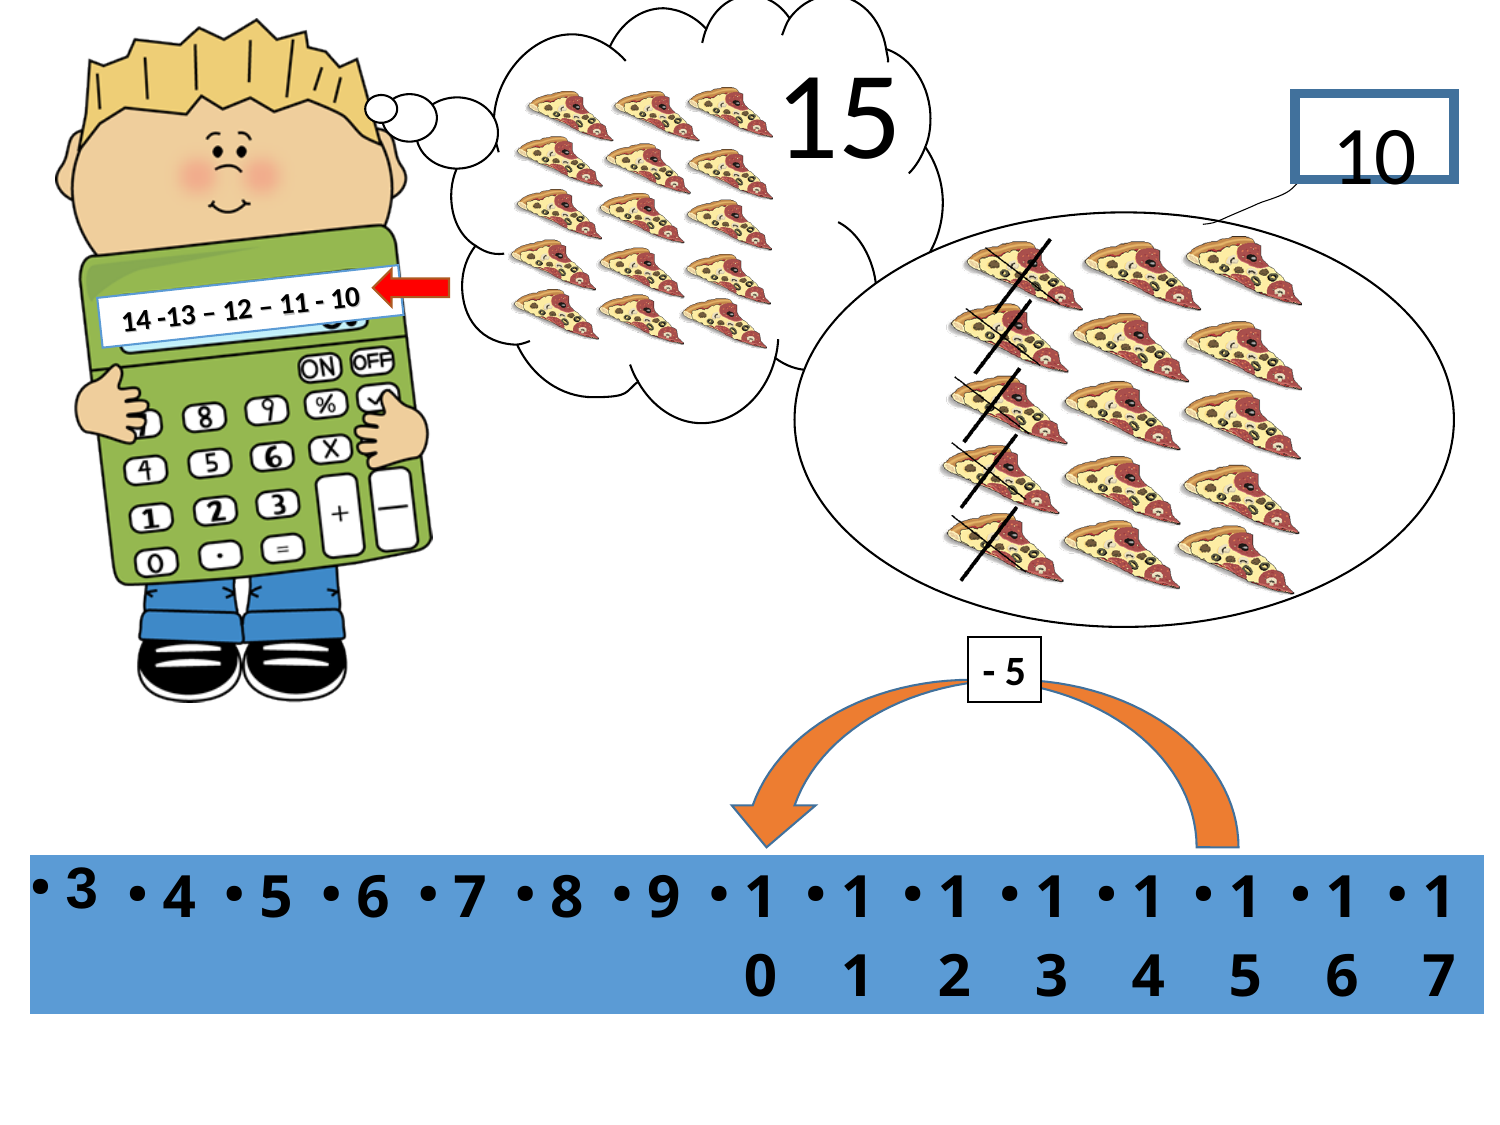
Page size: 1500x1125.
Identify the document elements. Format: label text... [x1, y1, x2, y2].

table_header 3 [30, 855, 127, 1014]
text_box [519, 73, 943, 591]
table_header 5 [224, 855, 321, 1014]
table_header 6 [321, 855, 418, 1014]
table_header 17 [1387, 855, 1484, 1014]
text_box [971, 212, 1278, 236]
table_header 7 [418, 855, 515, 1014]
picture [55, 18, 433, 703]
table_header 14 [1096, 855, 1193, 1014]
text_box [1302, 245, 1454, 595]
text_box 10 [1383, 136, 1407, 179]
table_header 13 [999, 855, 1096, 1014]
table_header 9 [612, 855, 709, 1014]
text_box [948, 595, 1300, 627]
picture [937, 236, 1302, 595]
text_box [1041, 681, 1239, 848]
text_box [731, 679, 968, 848]
table_header 15 [1193, 855, 1290, 1014]
table_header 11 [805, 855, 902, 1014]
picture [507, 87, 773, 349]
table_header 10 [709, 855, 805, 1014]
text_box 15 [760, 26, 917, 191]
text_box [372, 269, 449, 307]
table_header 12 [902, 855, 999, 1014]
table_header 16 [1290, 855, 1387, 1014]
table_header 8 [515, 855, 612, 1014]
text_box 10 [1295, 93, 1454, 180]
text_box - 5 [968, 637, 1041, 702]
text_box [365, 0, 879, 344]
text_box 14 -13 – 12 – 11 - 10 [97, 265, 404, 348]
table_header 4 [127, 855, 224, 1014]
